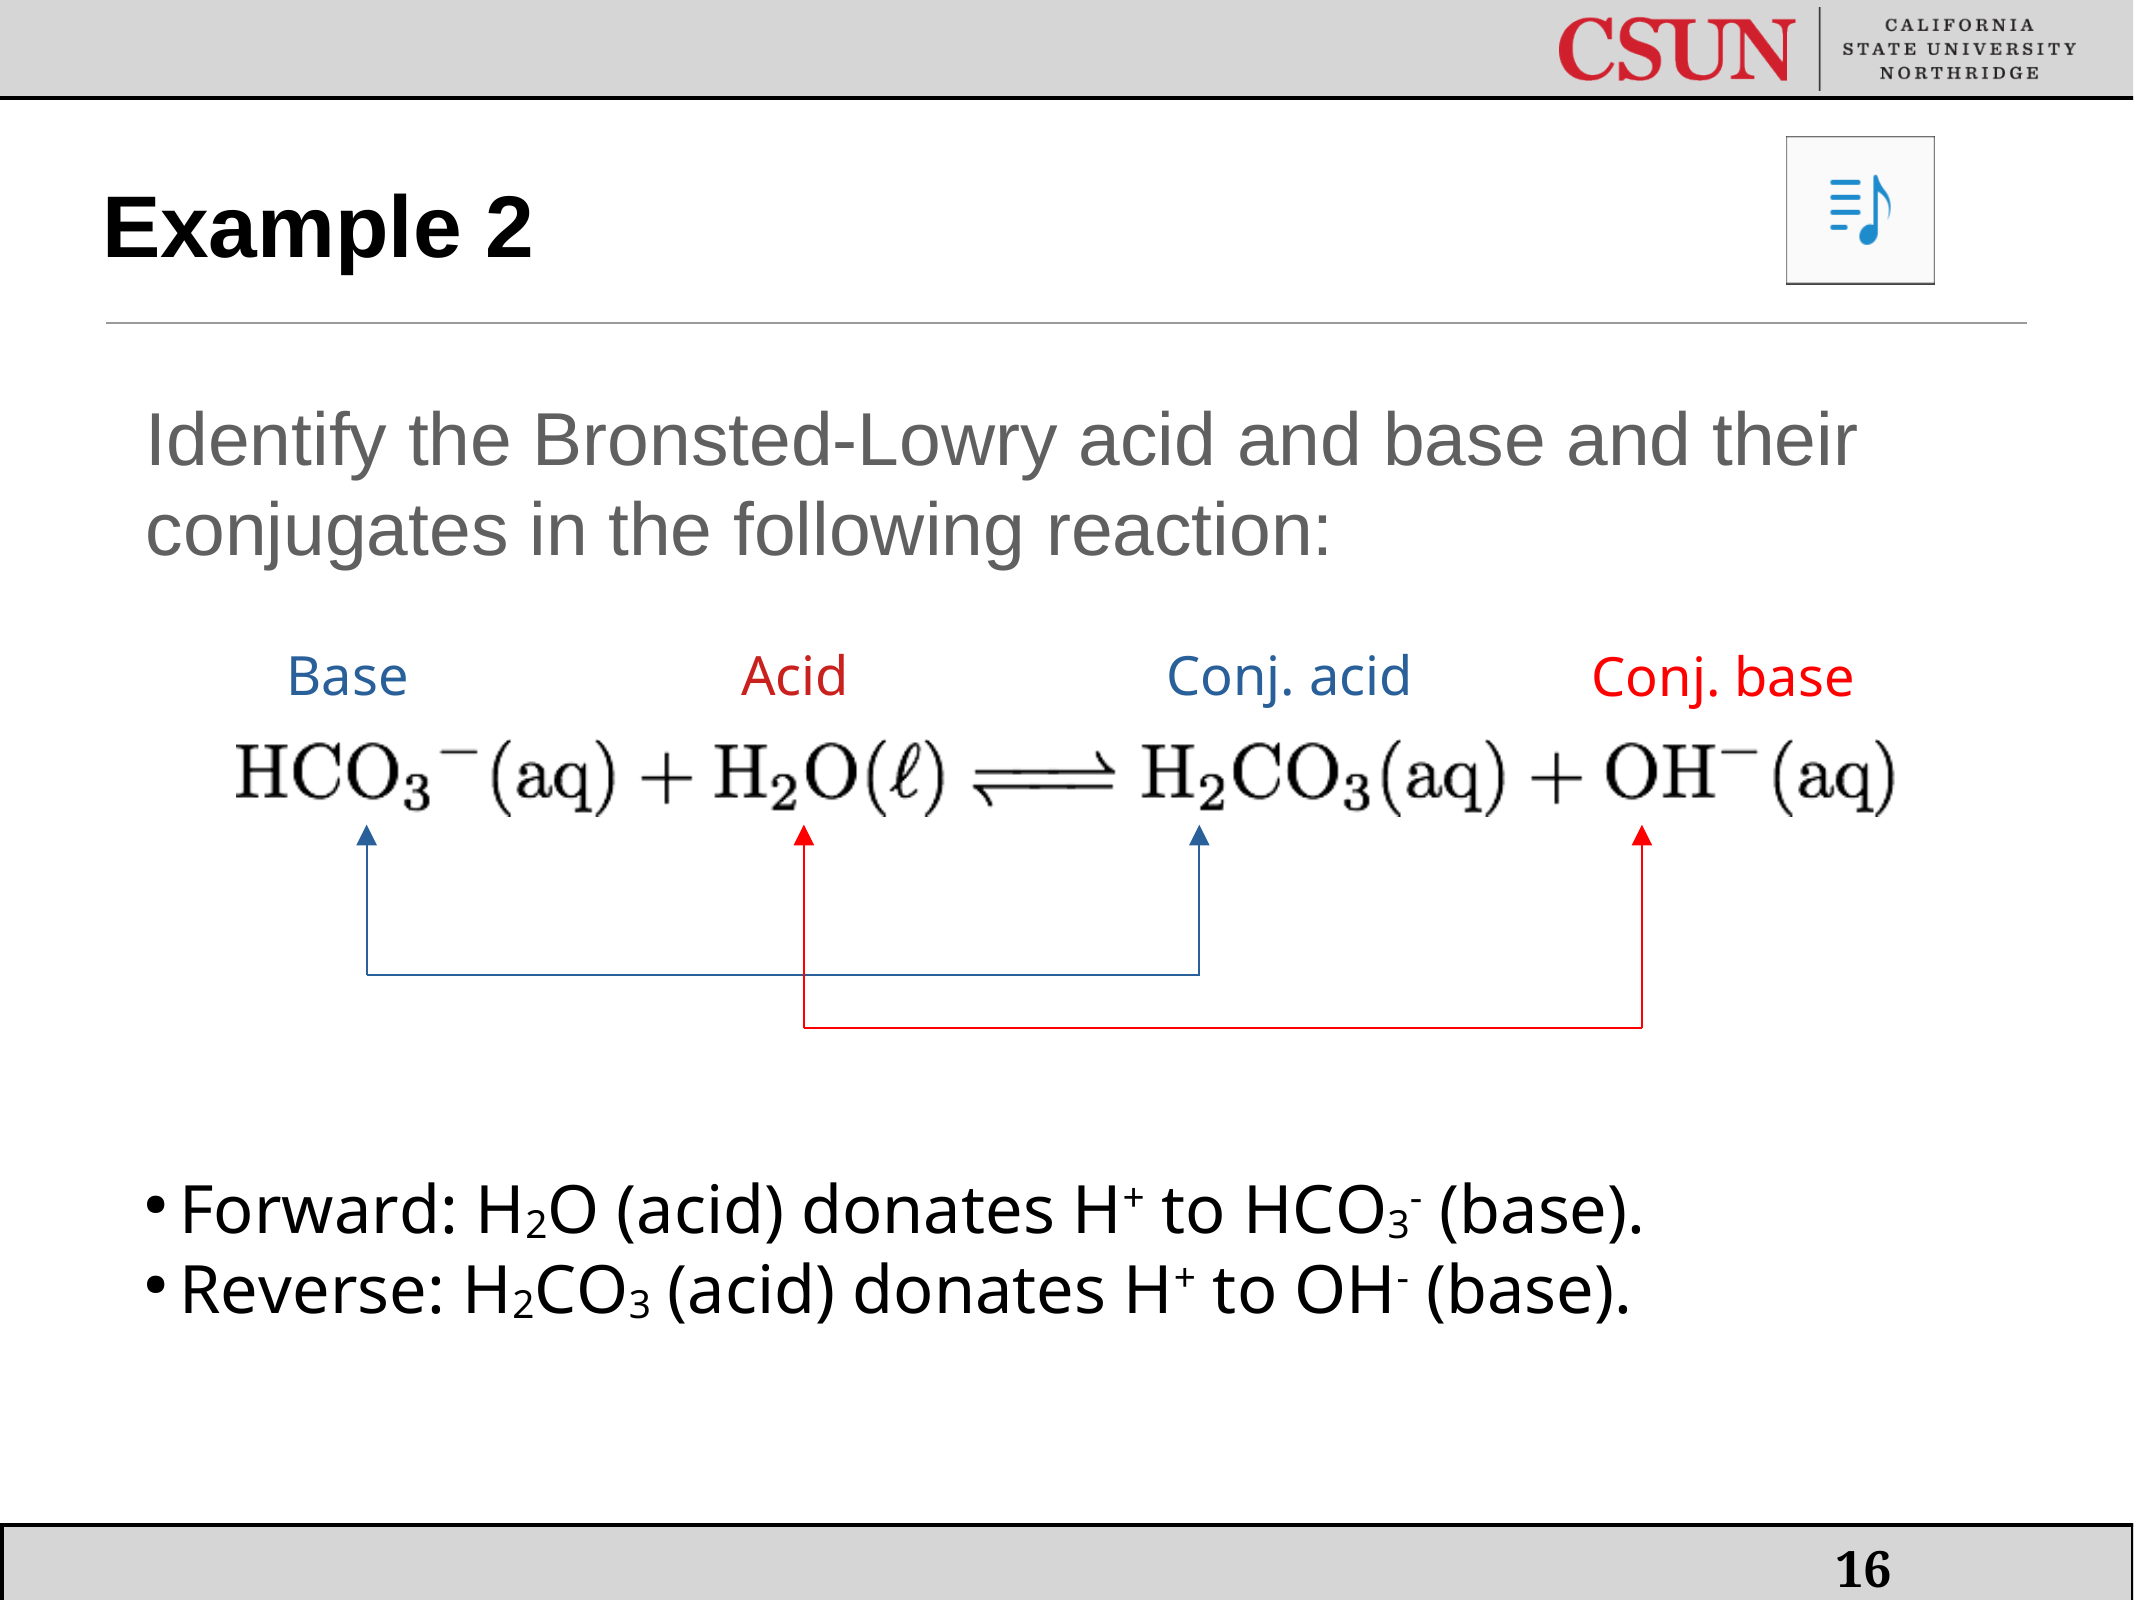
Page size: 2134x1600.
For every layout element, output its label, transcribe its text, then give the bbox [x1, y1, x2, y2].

picture [236, 739, 1897, 817]
text_box Conj. base [1576, 634, 1892, 715]
list Identify the Bronsted-Lowry acid and base and their conjugates in the following reaction: [93, 382, 2040, 601]
text_box Base [271, 634, 434, 715]
title Example 2 [93, 104, 2040, 284]
text_box [1785, 135, 1936, 286]
text_box Acid [726, 634, 873, 715]
text_box Forward: H2O (acid) donates H+ to HCO3- (base). Reverse: H2CO3 (acid) donates H+ to OH- (base). [129, 1159, 1794, 1335]
text_box Conj. acid [1151, 634, 1449, 715]
picture [1559, 7, 2076, 91]
